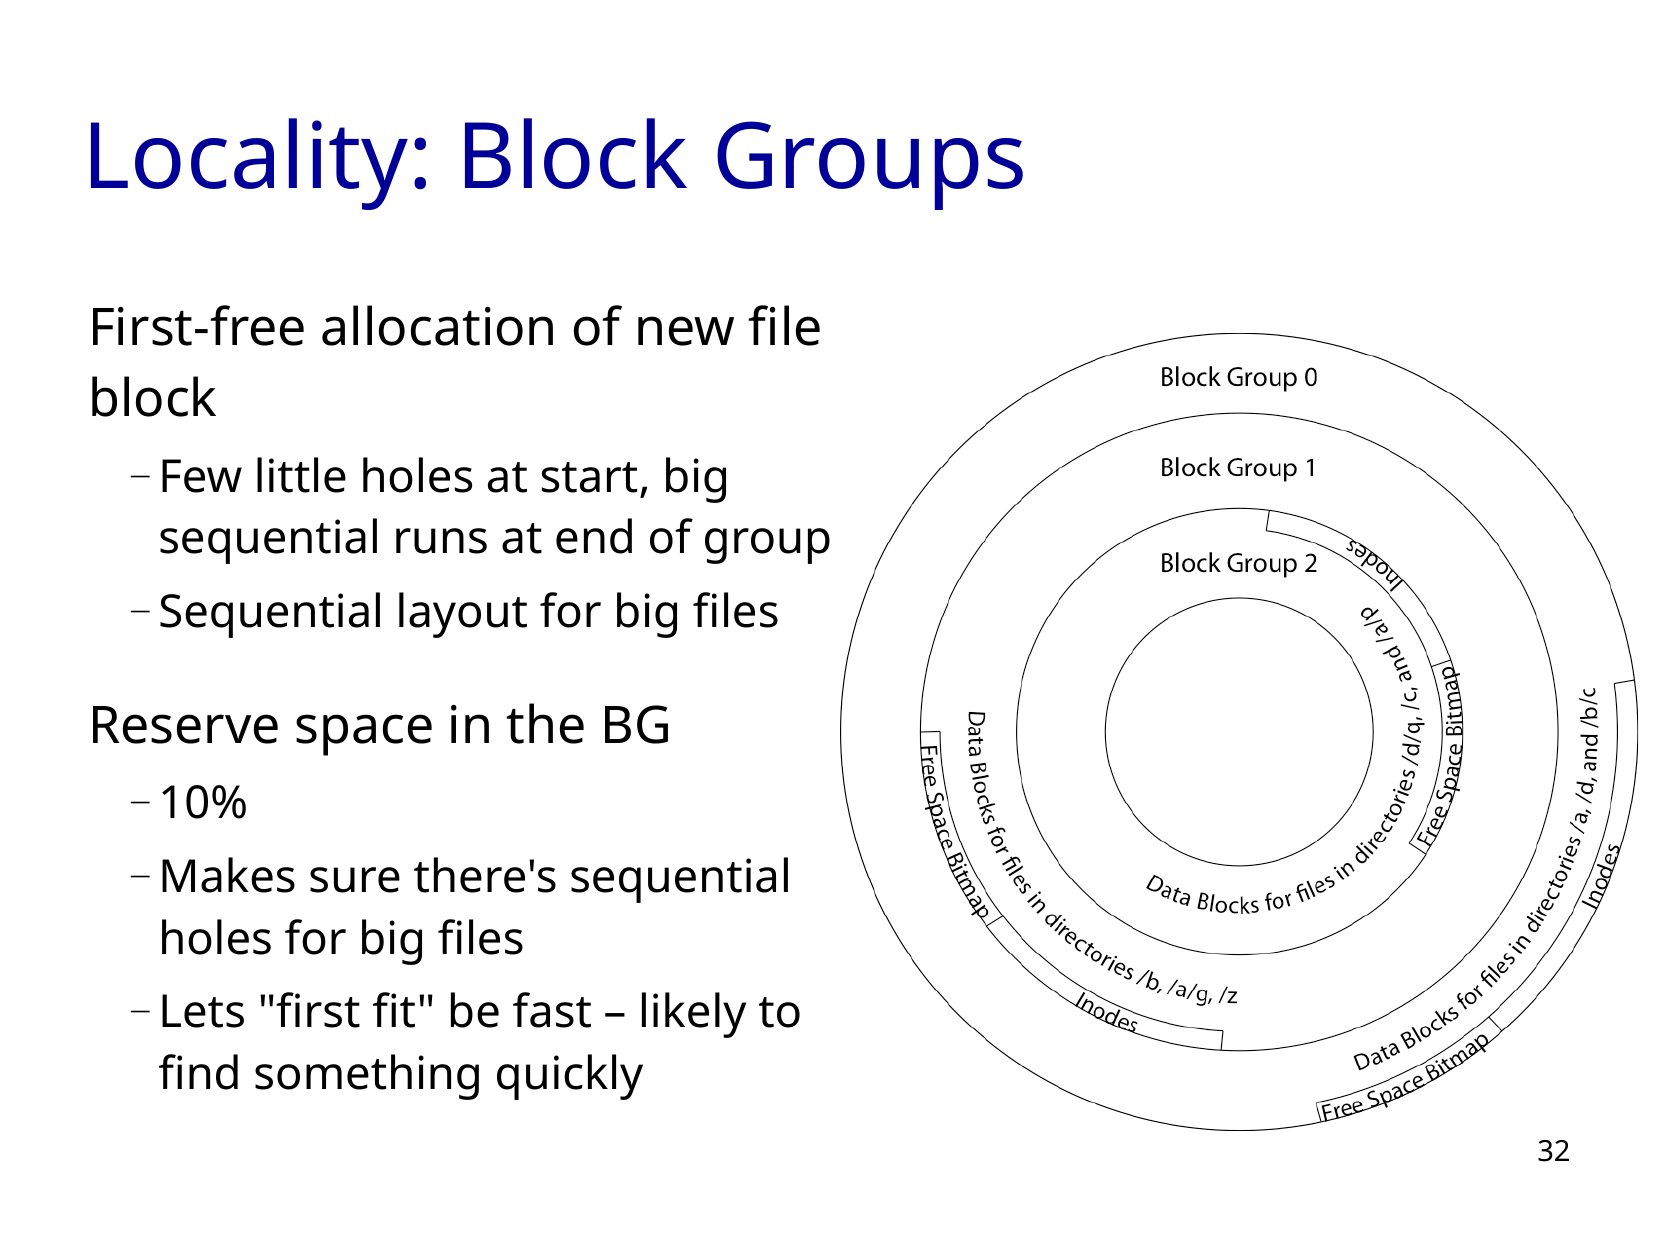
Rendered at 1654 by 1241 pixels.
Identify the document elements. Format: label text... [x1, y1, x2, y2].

picture [838, 318, 1647, 1141]
title Locality: Block Groups [82, 49, 1571, 257]
list First-free allocation of new file block Few little holes at start, big sequential runs at end of group Sequential layout for big files Reserve space in the BG 10% Makes sure there's sequential holes for big files Lets "first fit" be fast – likely to find something quickly [60, 290, 839, 1171]
